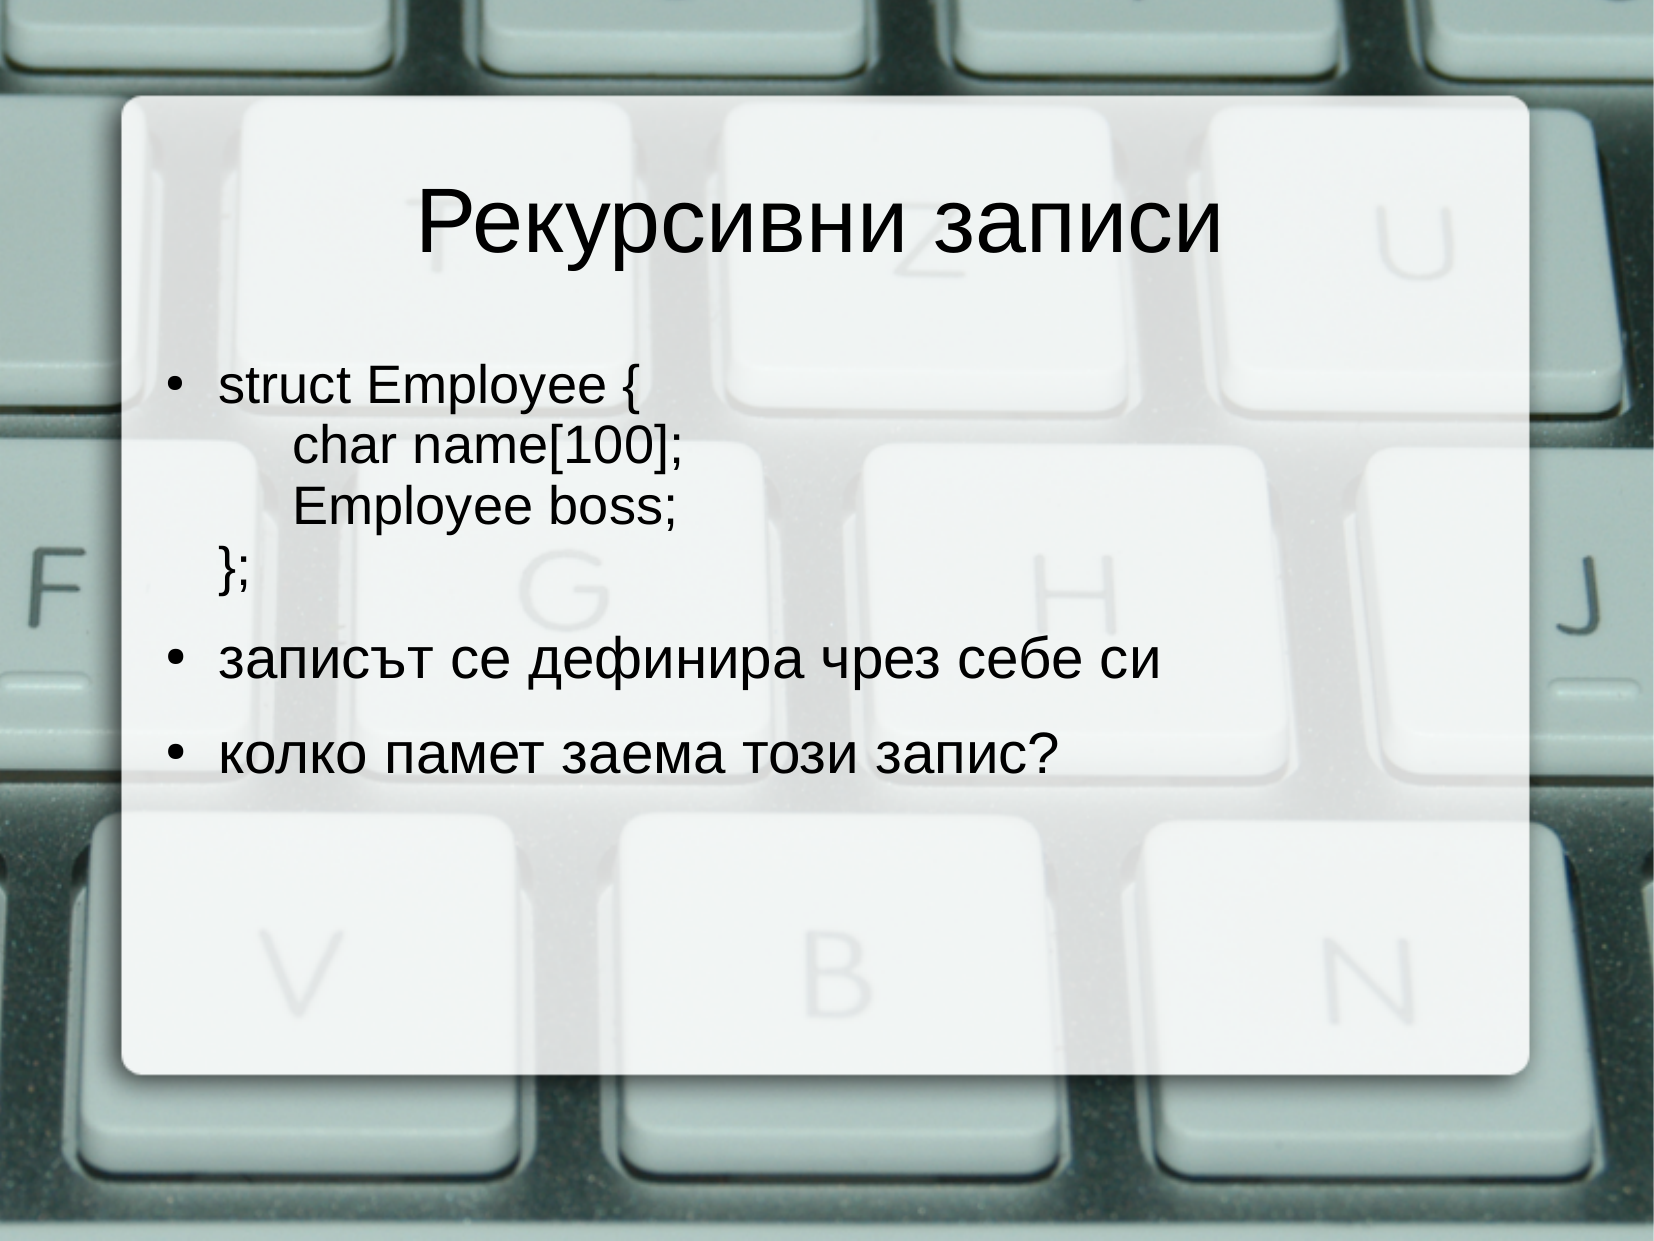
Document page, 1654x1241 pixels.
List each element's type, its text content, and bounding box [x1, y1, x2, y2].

picture [0, 0, 1654, 1241]
list struct Employee { char name[100]; Employee boss; }; записът се дефинира чрез себе си колко памет заема този запис? [147, 354, 1506, 1074]
title Рекурсивни записи [135, 117, 1506, 325]
